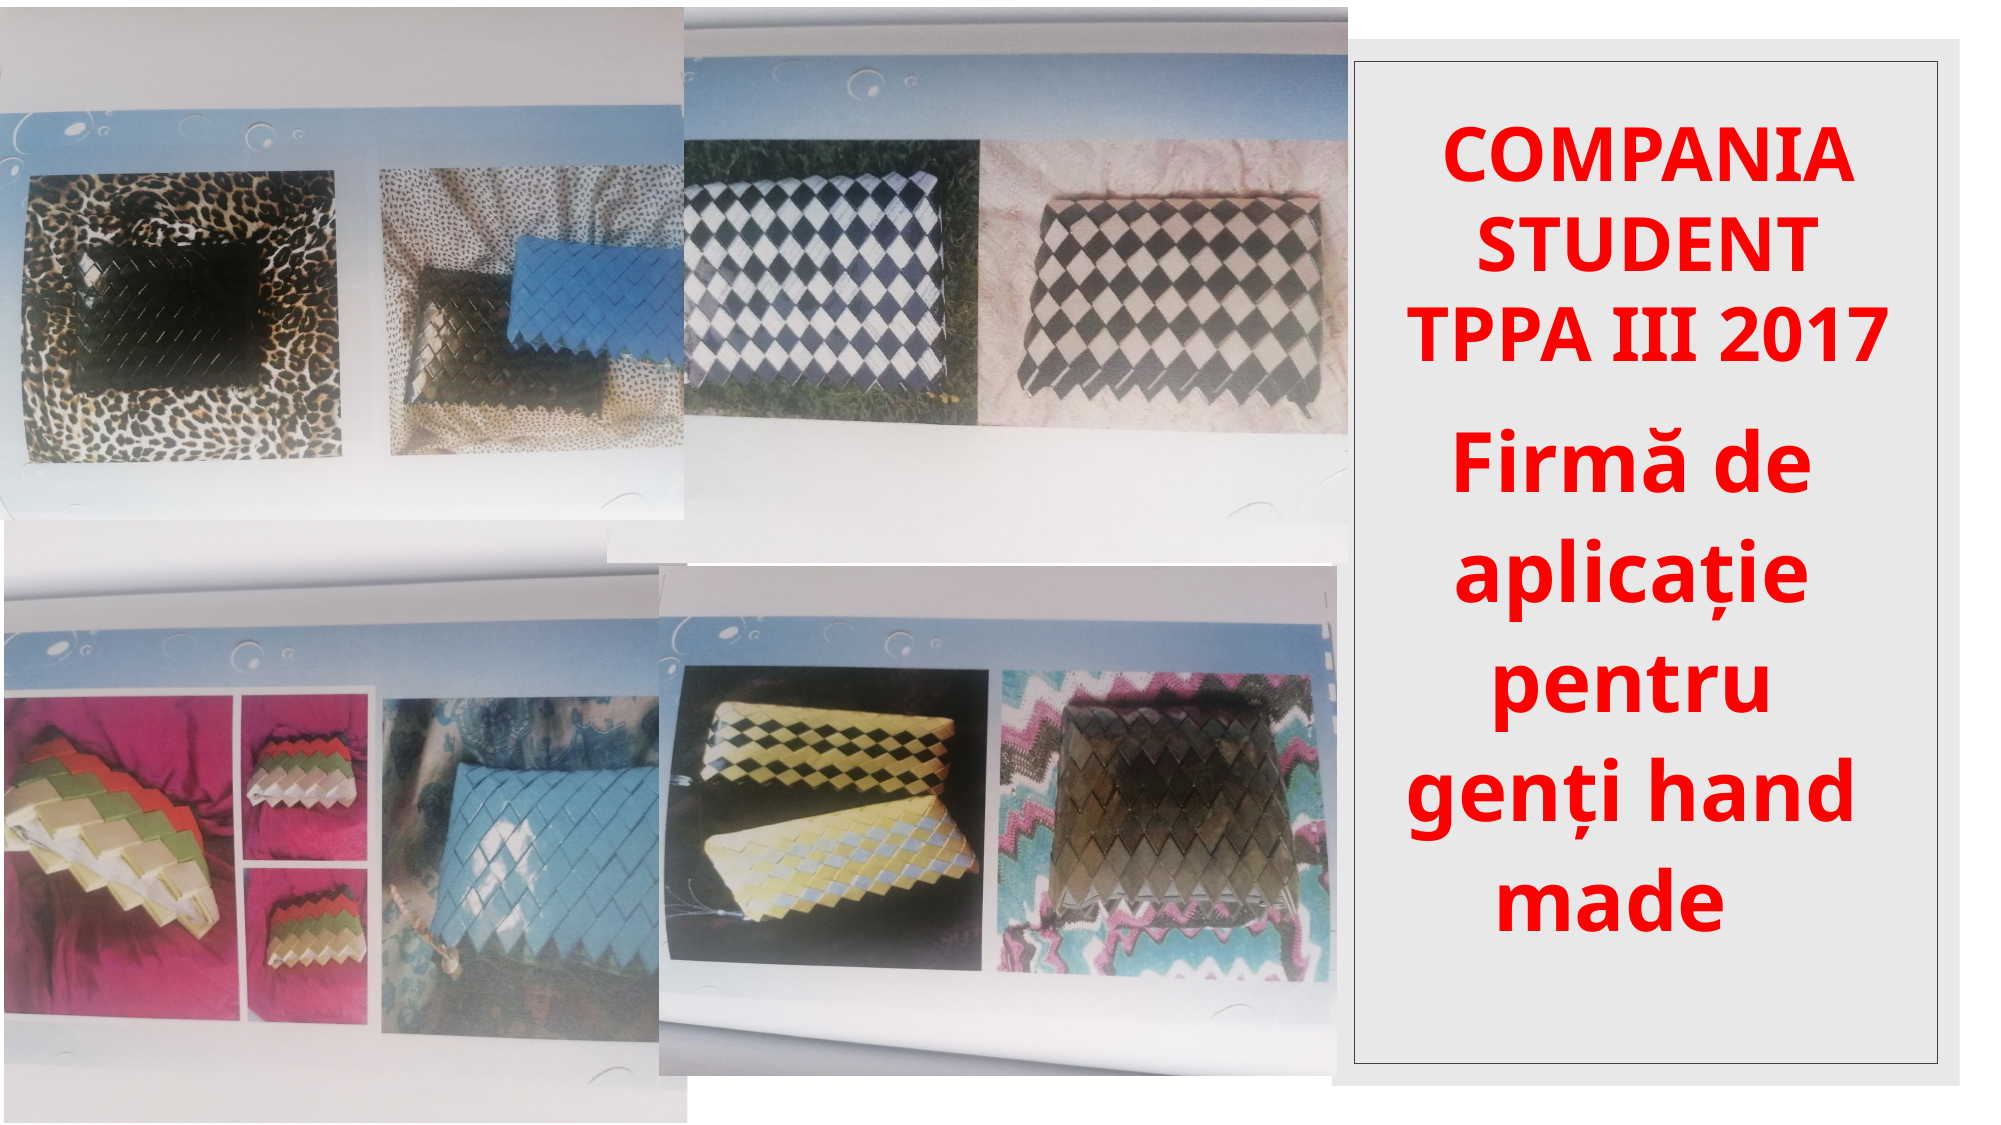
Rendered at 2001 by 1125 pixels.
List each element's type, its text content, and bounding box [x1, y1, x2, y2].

title COMPANIA STUDENT TPPA III 2017 [1390, 98, 1907, 369]
picture [0, 7, 1348, 1123]
list Firmă de aplicație pentru genți hand made [1390, 391, 1907, 968]
